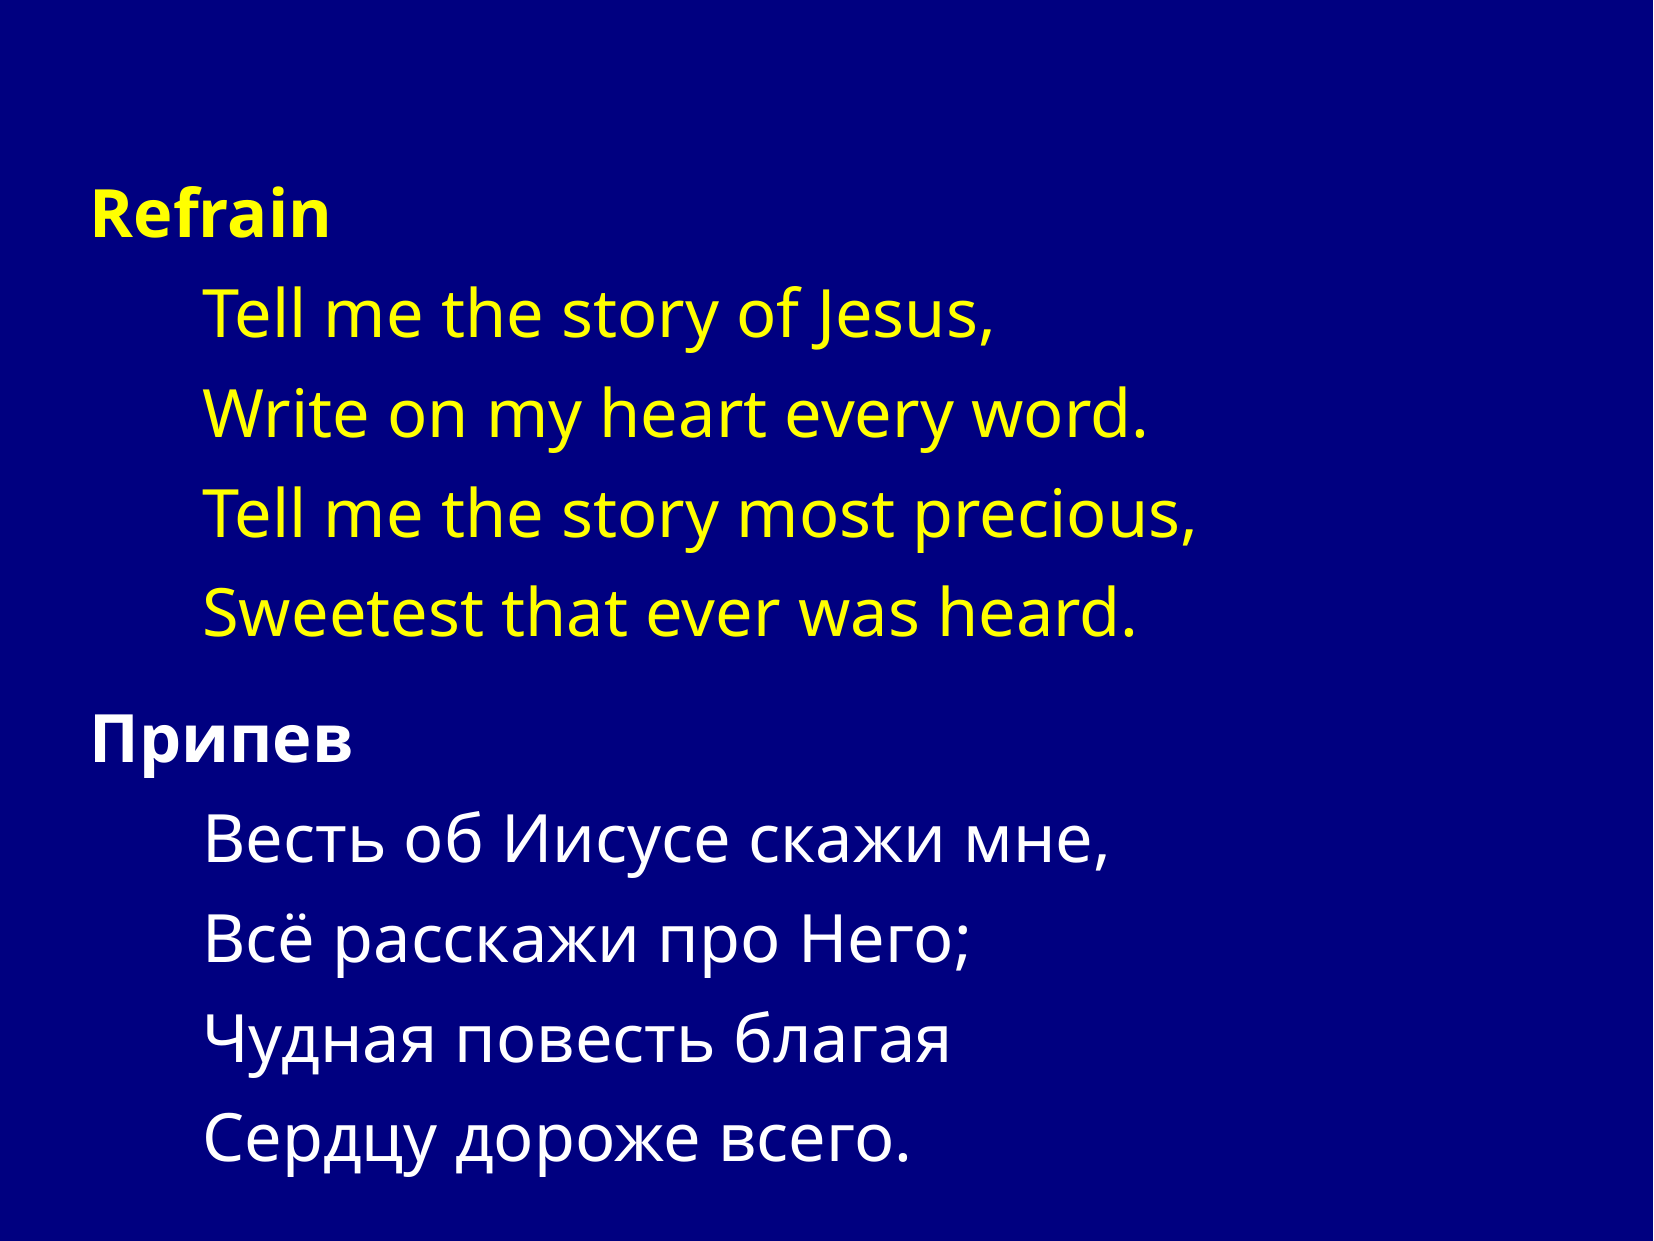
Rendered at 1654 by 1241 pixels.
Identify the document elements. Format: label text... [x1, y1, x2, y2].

text_box Припев Весть об Иисусе скажи мне, Всё расскажи про Него; Чудная повесть благая Сердцу дороже всего. [75, 675, 1576, 1163]
text_box Refrain Tell me the story of Jesus, Write on my heart every word. Tell me the story most precious, Sweetest that ever was heard. [75, 150, 1576, 638]
